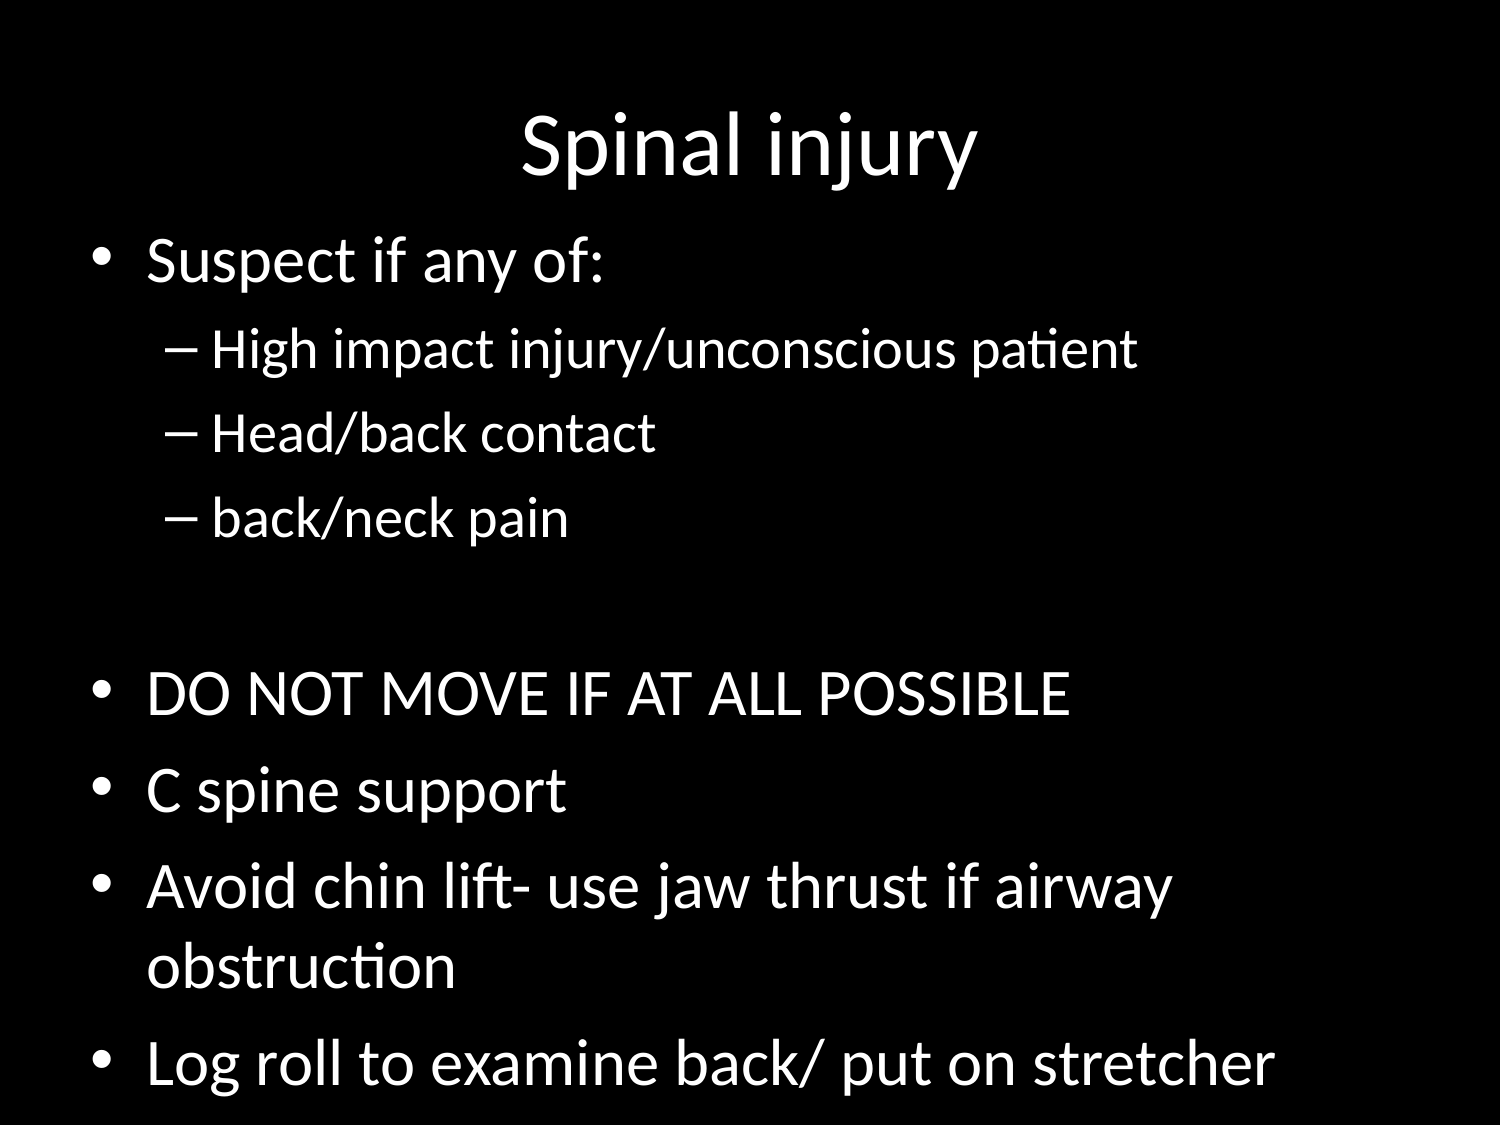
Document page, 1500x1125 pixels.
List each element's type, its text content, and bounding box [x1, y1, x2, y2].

list Suspect if any of: High impact injury/unconscious patient Head/back contact back/neck pain DO NOT MOVE IF AT ALL POSSIBLE C spine support Avoid chin lift- use jaw thrust if airway obstruction Log roll to examine back/ put on stretcher [75, 208, 1425, 1005]
title Spinal injury [75, 45, 1425, 208]
